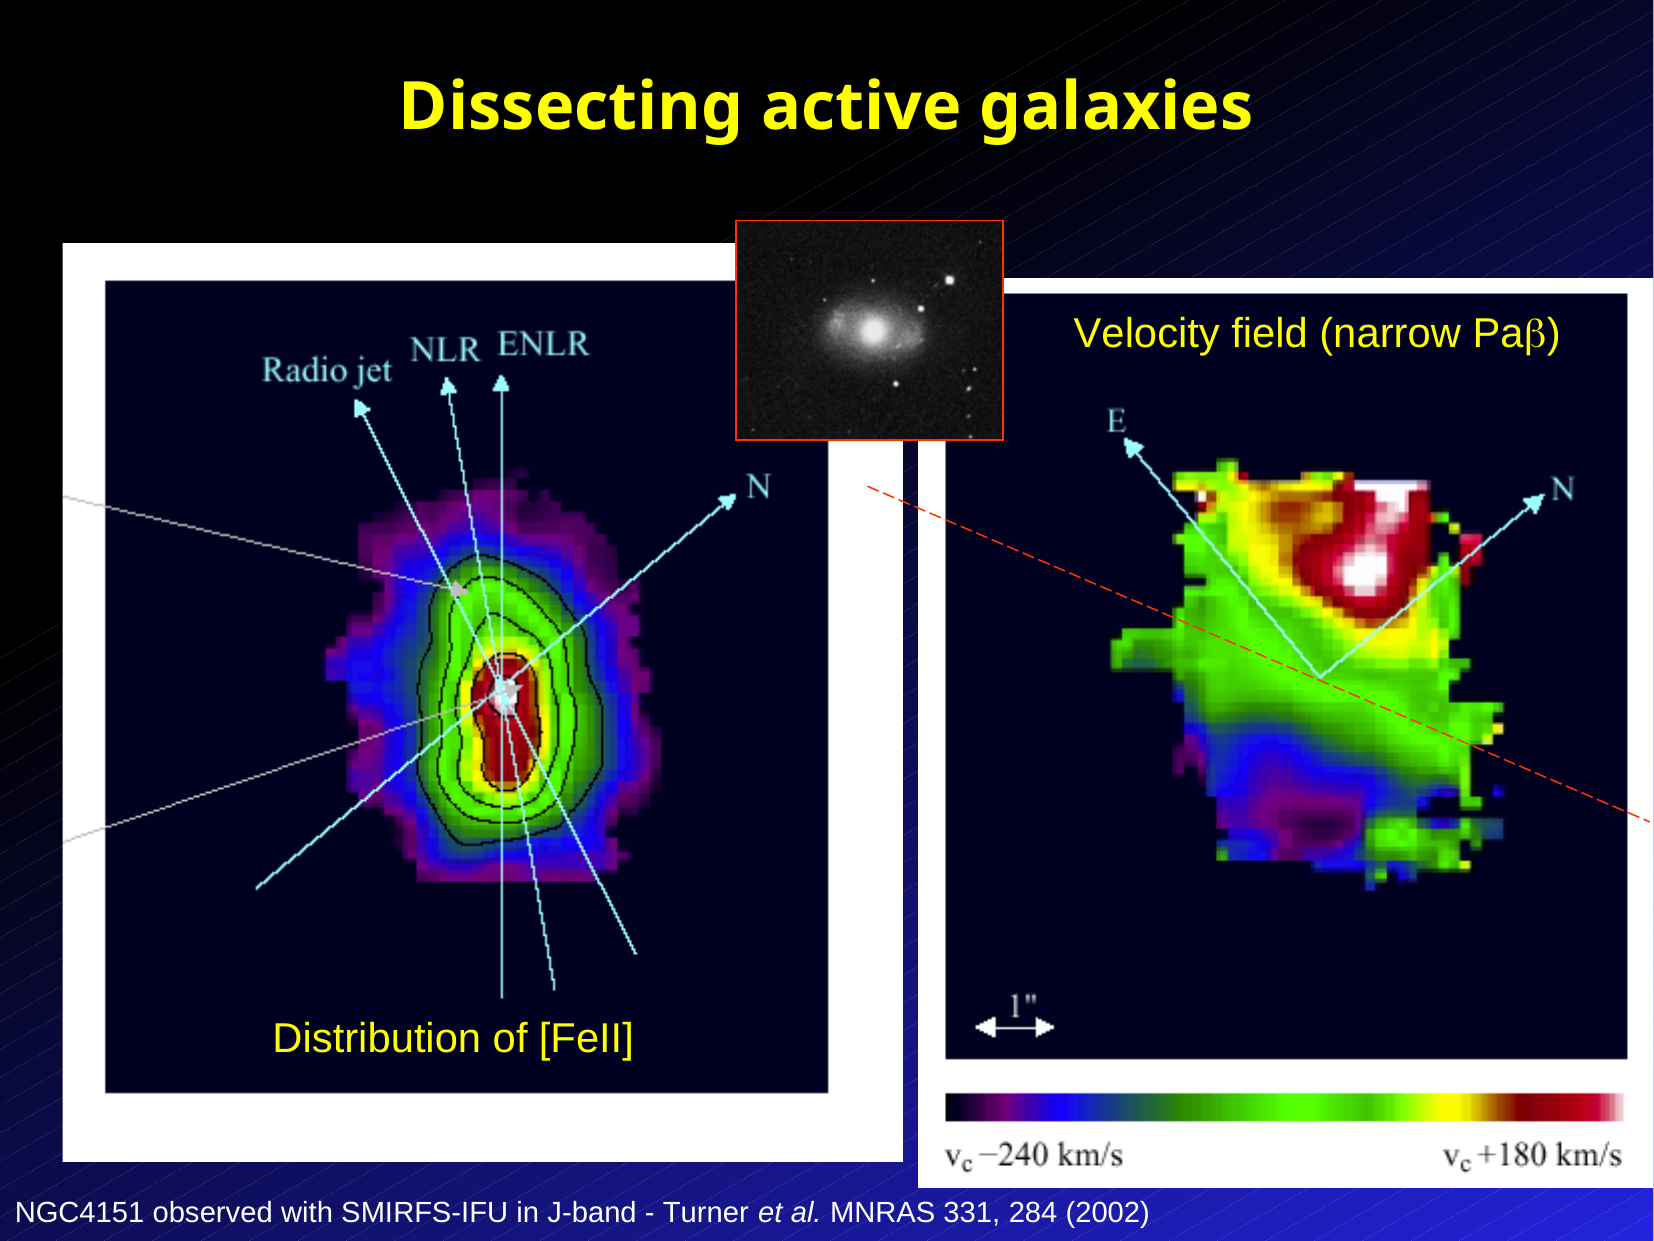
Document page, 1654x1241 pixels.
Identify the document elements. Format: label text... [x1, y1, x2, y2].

picture [736, 221, 1003, 440]
title Dissecting active galaxies [124, 0, 1530, 207]
text_box Distribution of [FeII] [257, 1006, 649, 1069]
text_box Velocity field (narrow Pa) [1058, 302, 1576, 365]
text_box NGC4151 observed with SMIRFS-IFU in J-band - Turner et al. MNRAS 331, 284 (2002) [0, 1188, 1502, 1237]
picture [918, 278, 1654, 1188]
picture [62, 243, 903, 1162]
